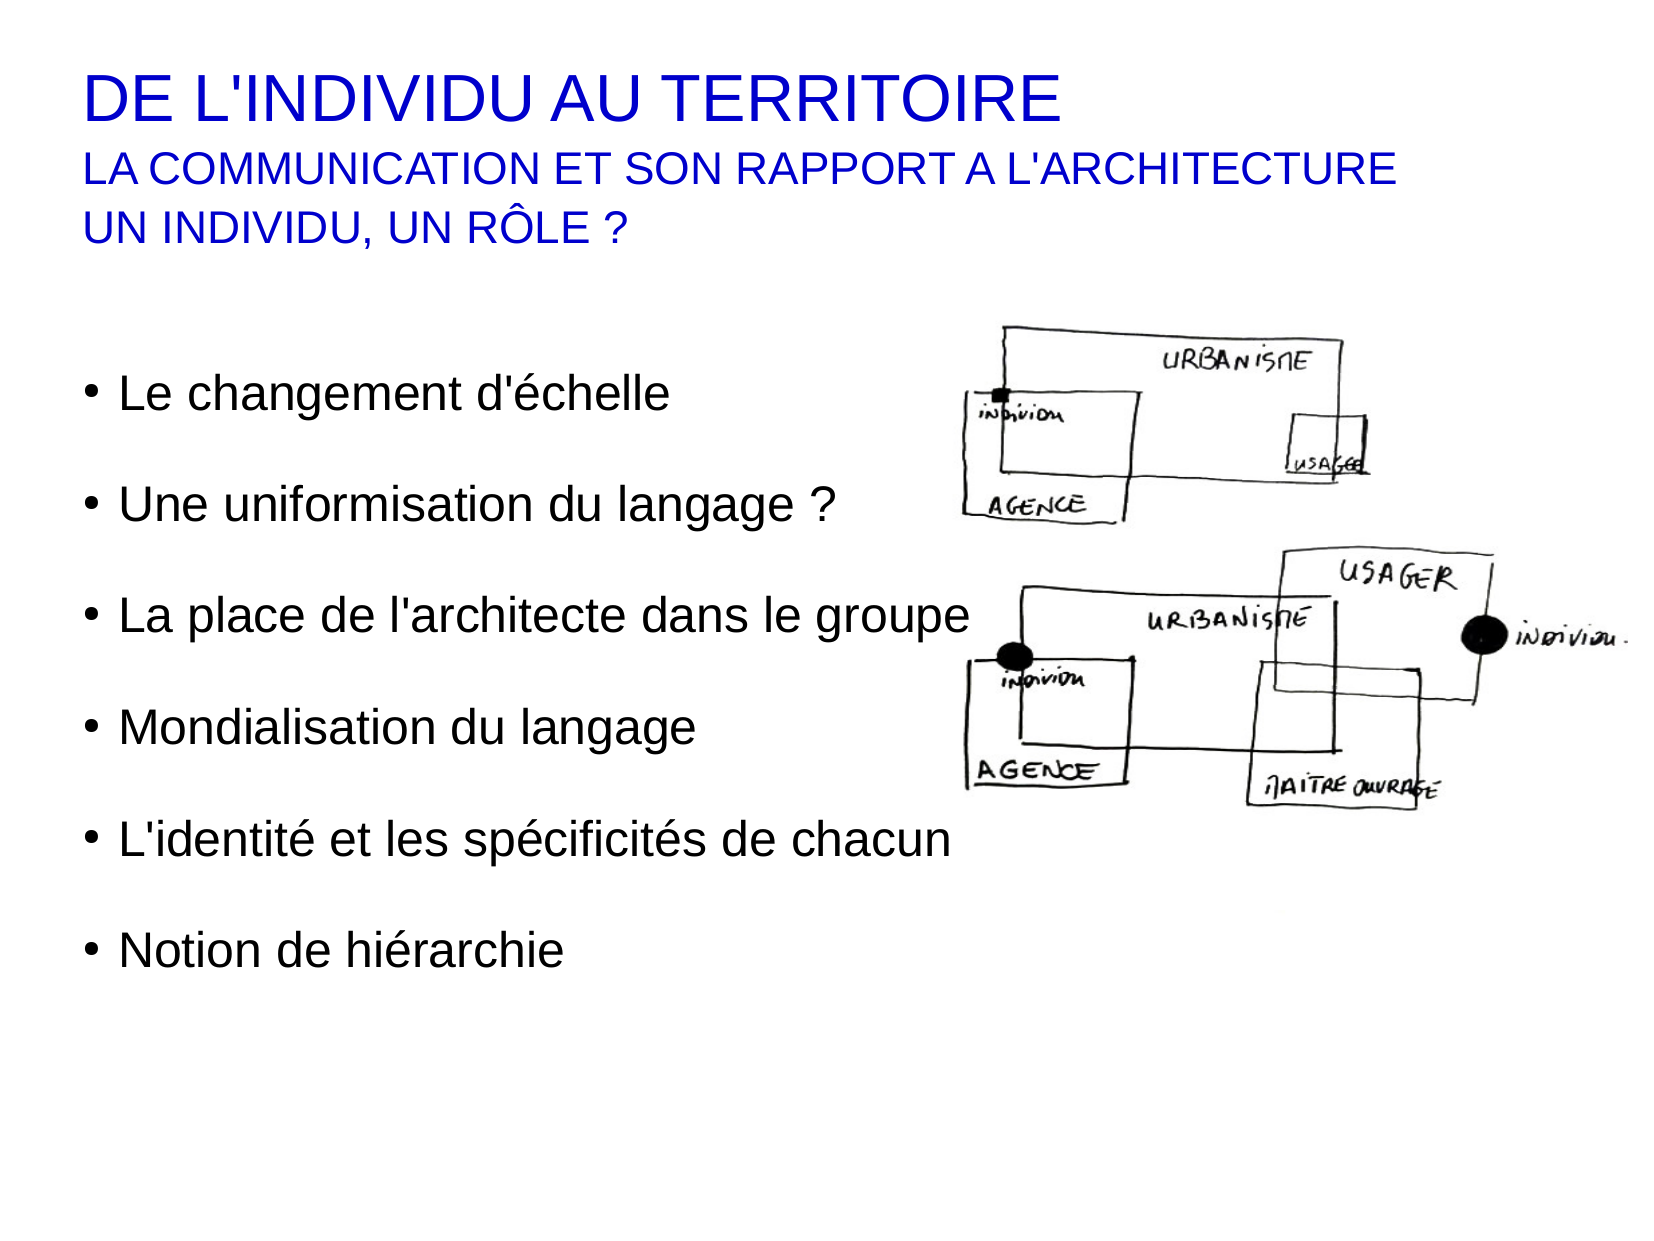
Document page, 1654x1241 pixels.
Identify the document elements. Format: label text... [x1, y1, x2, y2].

picture [1571, 295, 1630, 919]
subtitle DE L'INDIVIDU AU TERRITOIRE LA COMMUNICATION ET SON RAPPORT A L'ARCHITECTURE UN INDIVIDU, UN RÔLE ? Le changement d'échelle Une uniformisation du langage ? La place de l'architecte dans le groupe Mondialisation du langage L'identité et les spécificités de chacun Notion de hiérarchie [82, 49, 1571, 1109]
